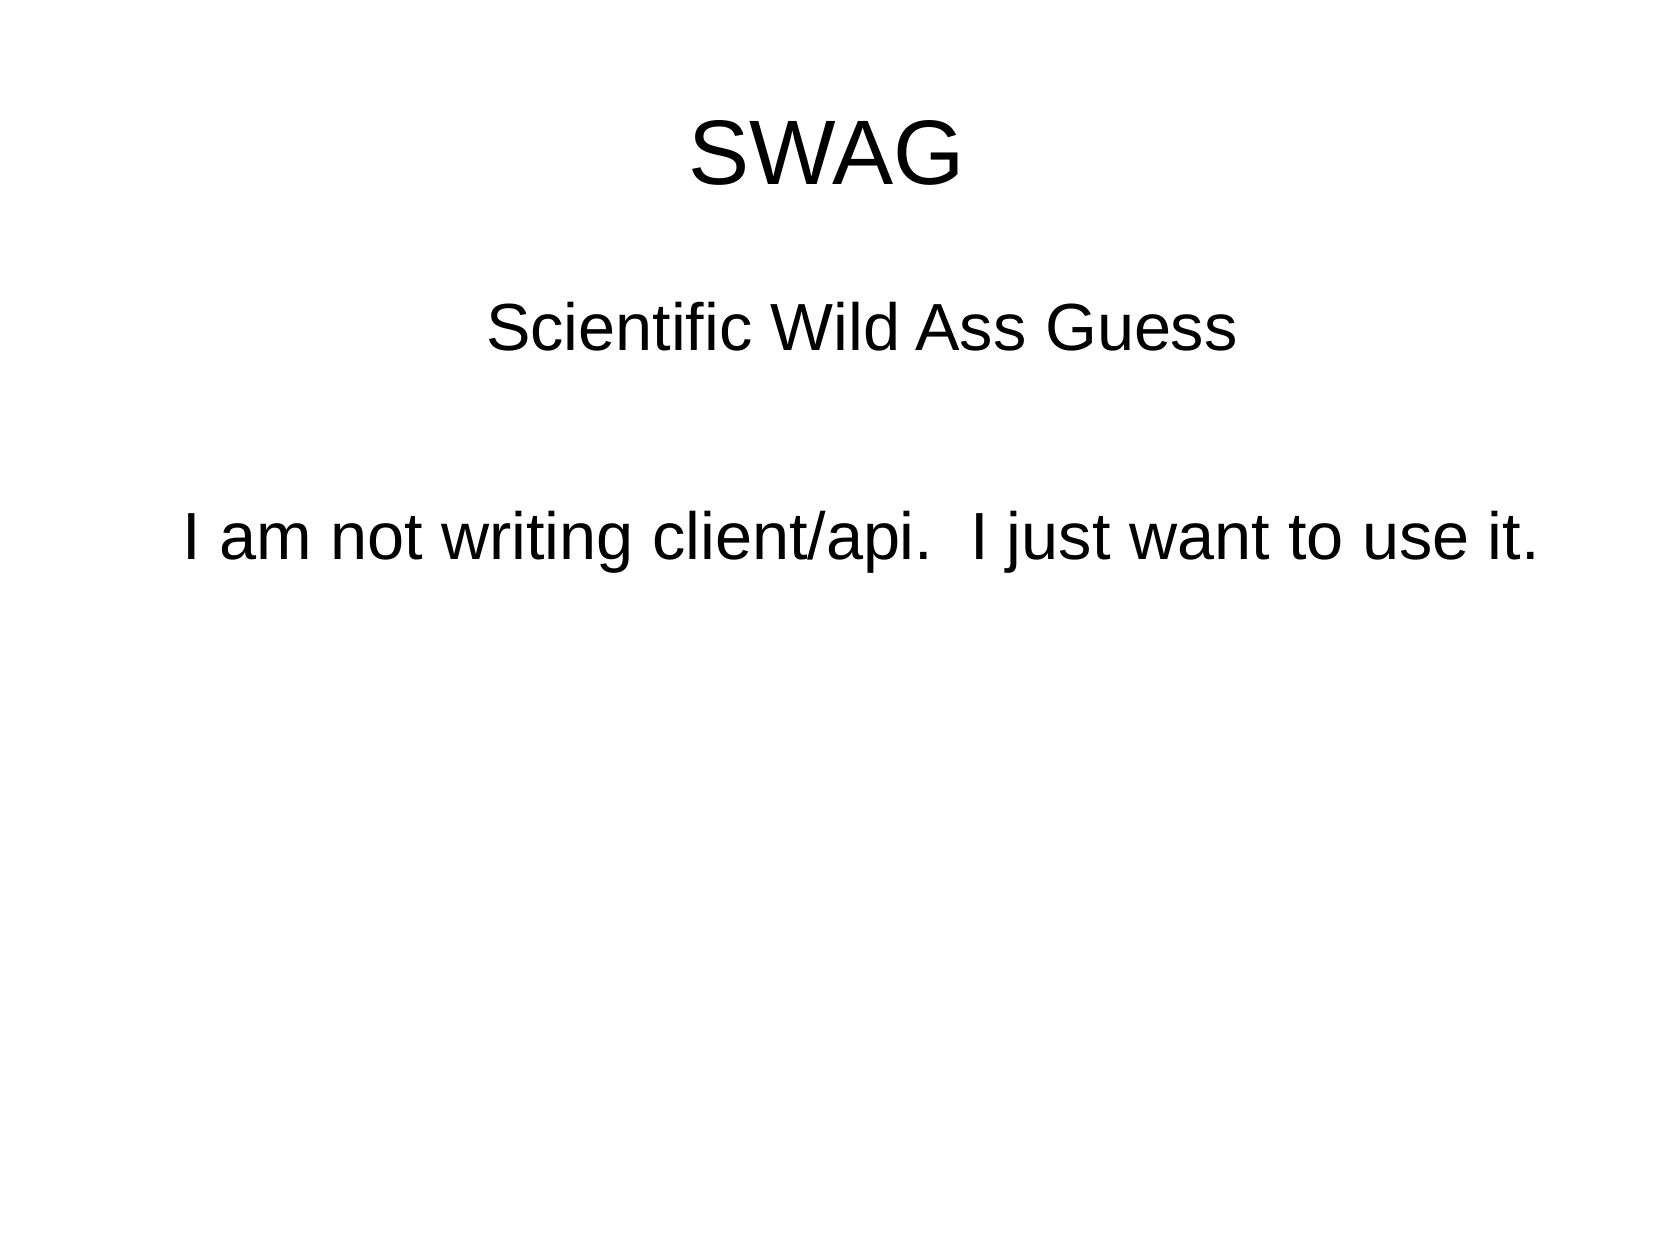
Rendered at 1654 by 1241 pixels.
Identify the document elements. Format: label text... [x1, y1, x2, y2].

list Scientific Wild Ass Guess I am not writing client/api. I just want to use it. [82, 290, 1571, 1010]
title SWAG [82, 49, 1571, 257]
